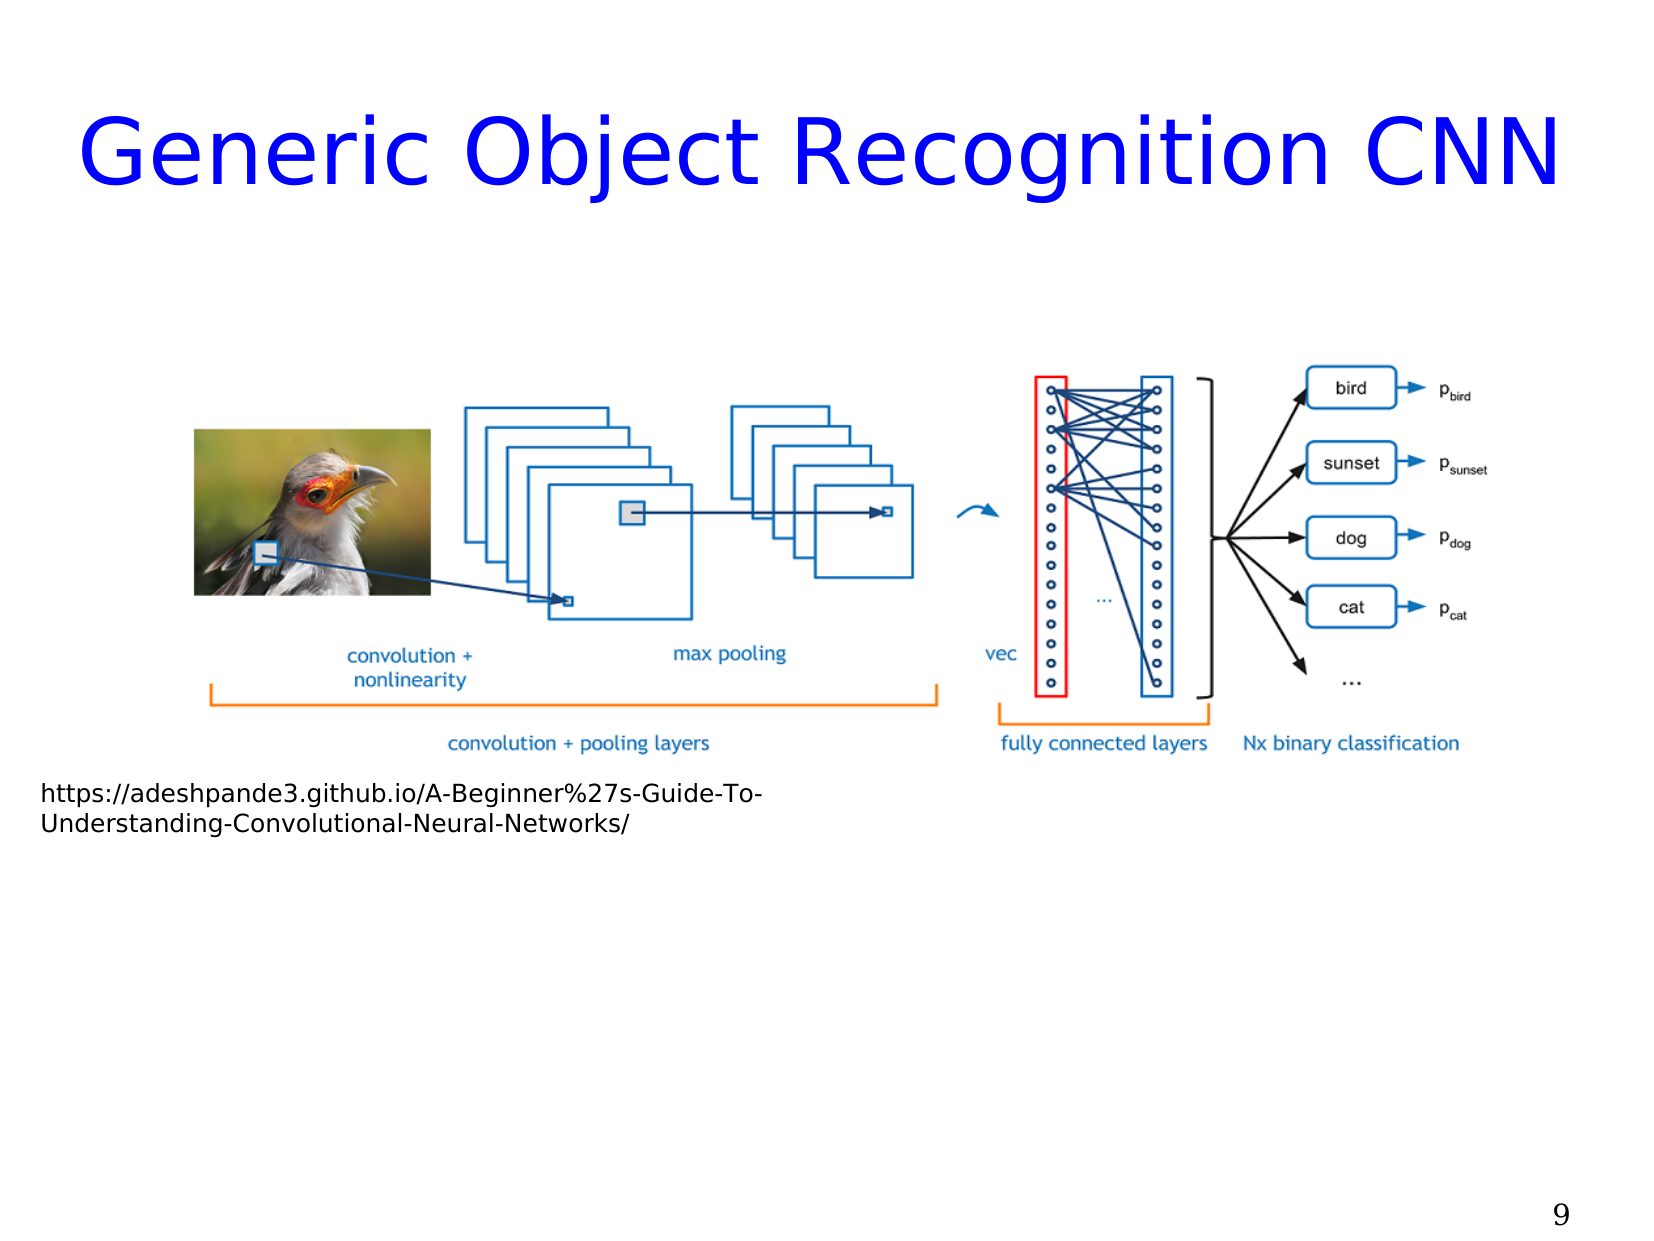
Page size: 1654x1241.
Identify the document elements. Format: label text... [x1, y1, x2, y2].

picture [185, 351, 1494, 773]
text_box https://adeshpande3.github.io/A-Beginner%27s-Guide-To-Understanding-Convolutional-Neural-Networks/ [25, 772, 785, 875]
title Generic Object Recognition CNN [23, 45, 1622, 261]
